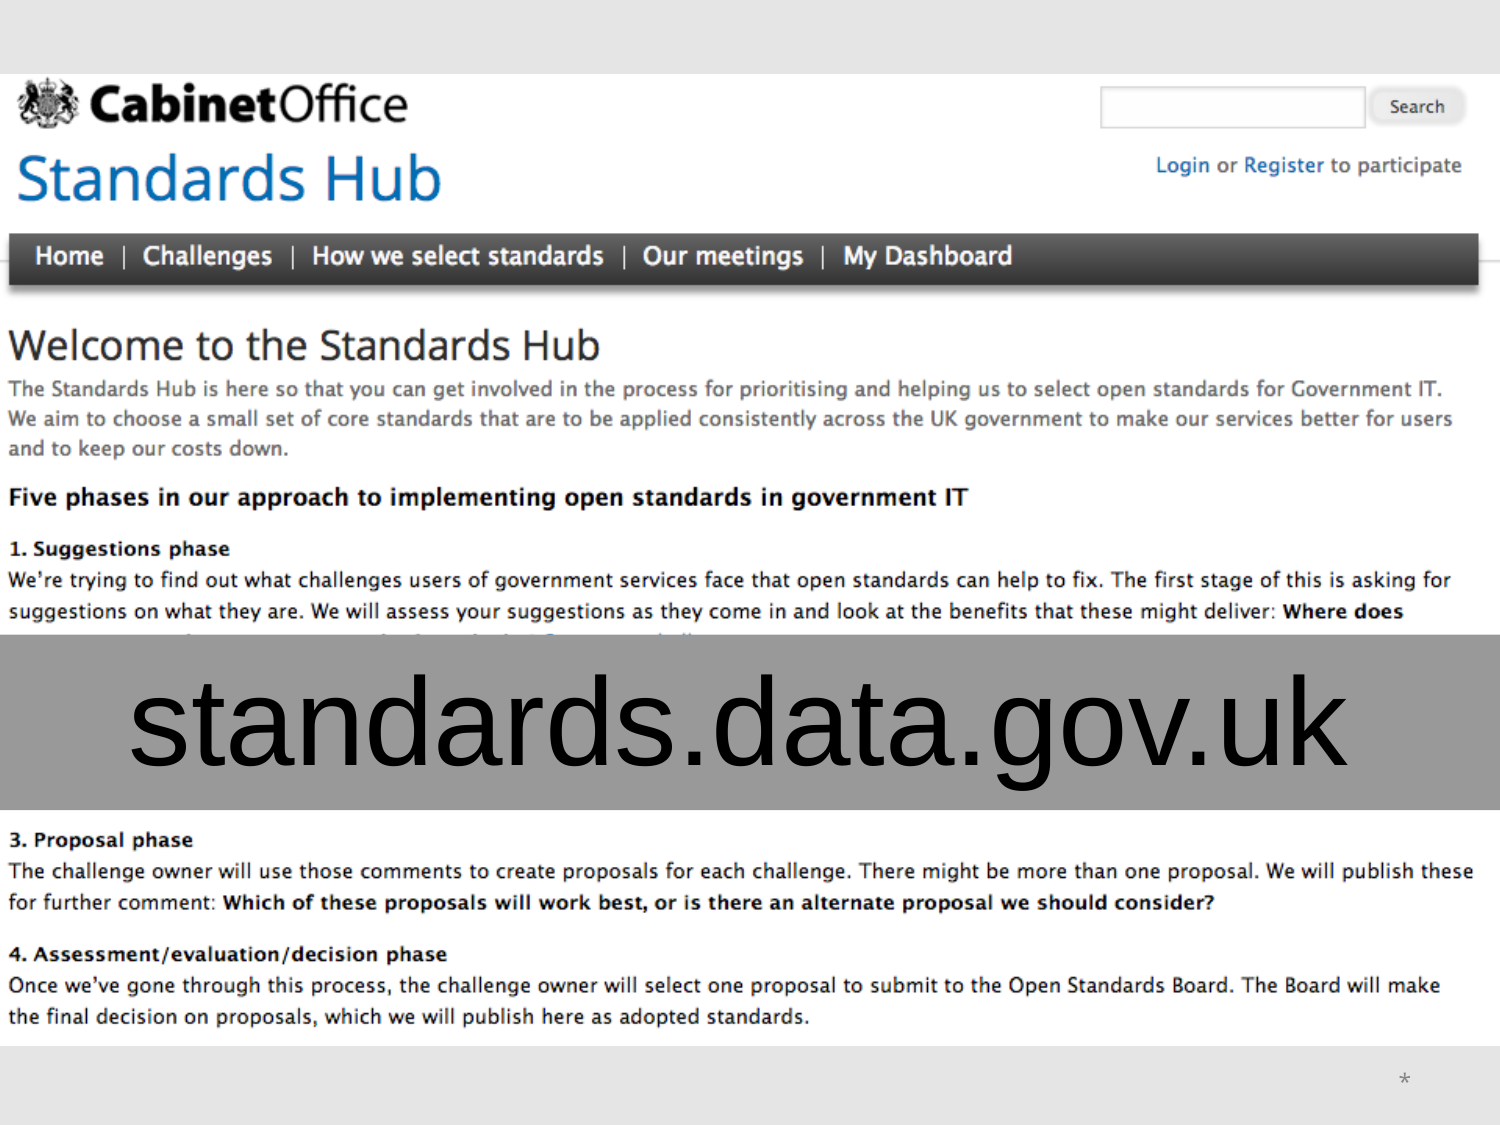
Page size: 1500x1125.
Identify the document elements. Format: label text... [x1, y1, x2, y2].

picture [0, 74, 1500, 634]
picture [0, 811, 1500, 1046]
text_box standards.data.gov.uk [0, 634, 1500, 811]
